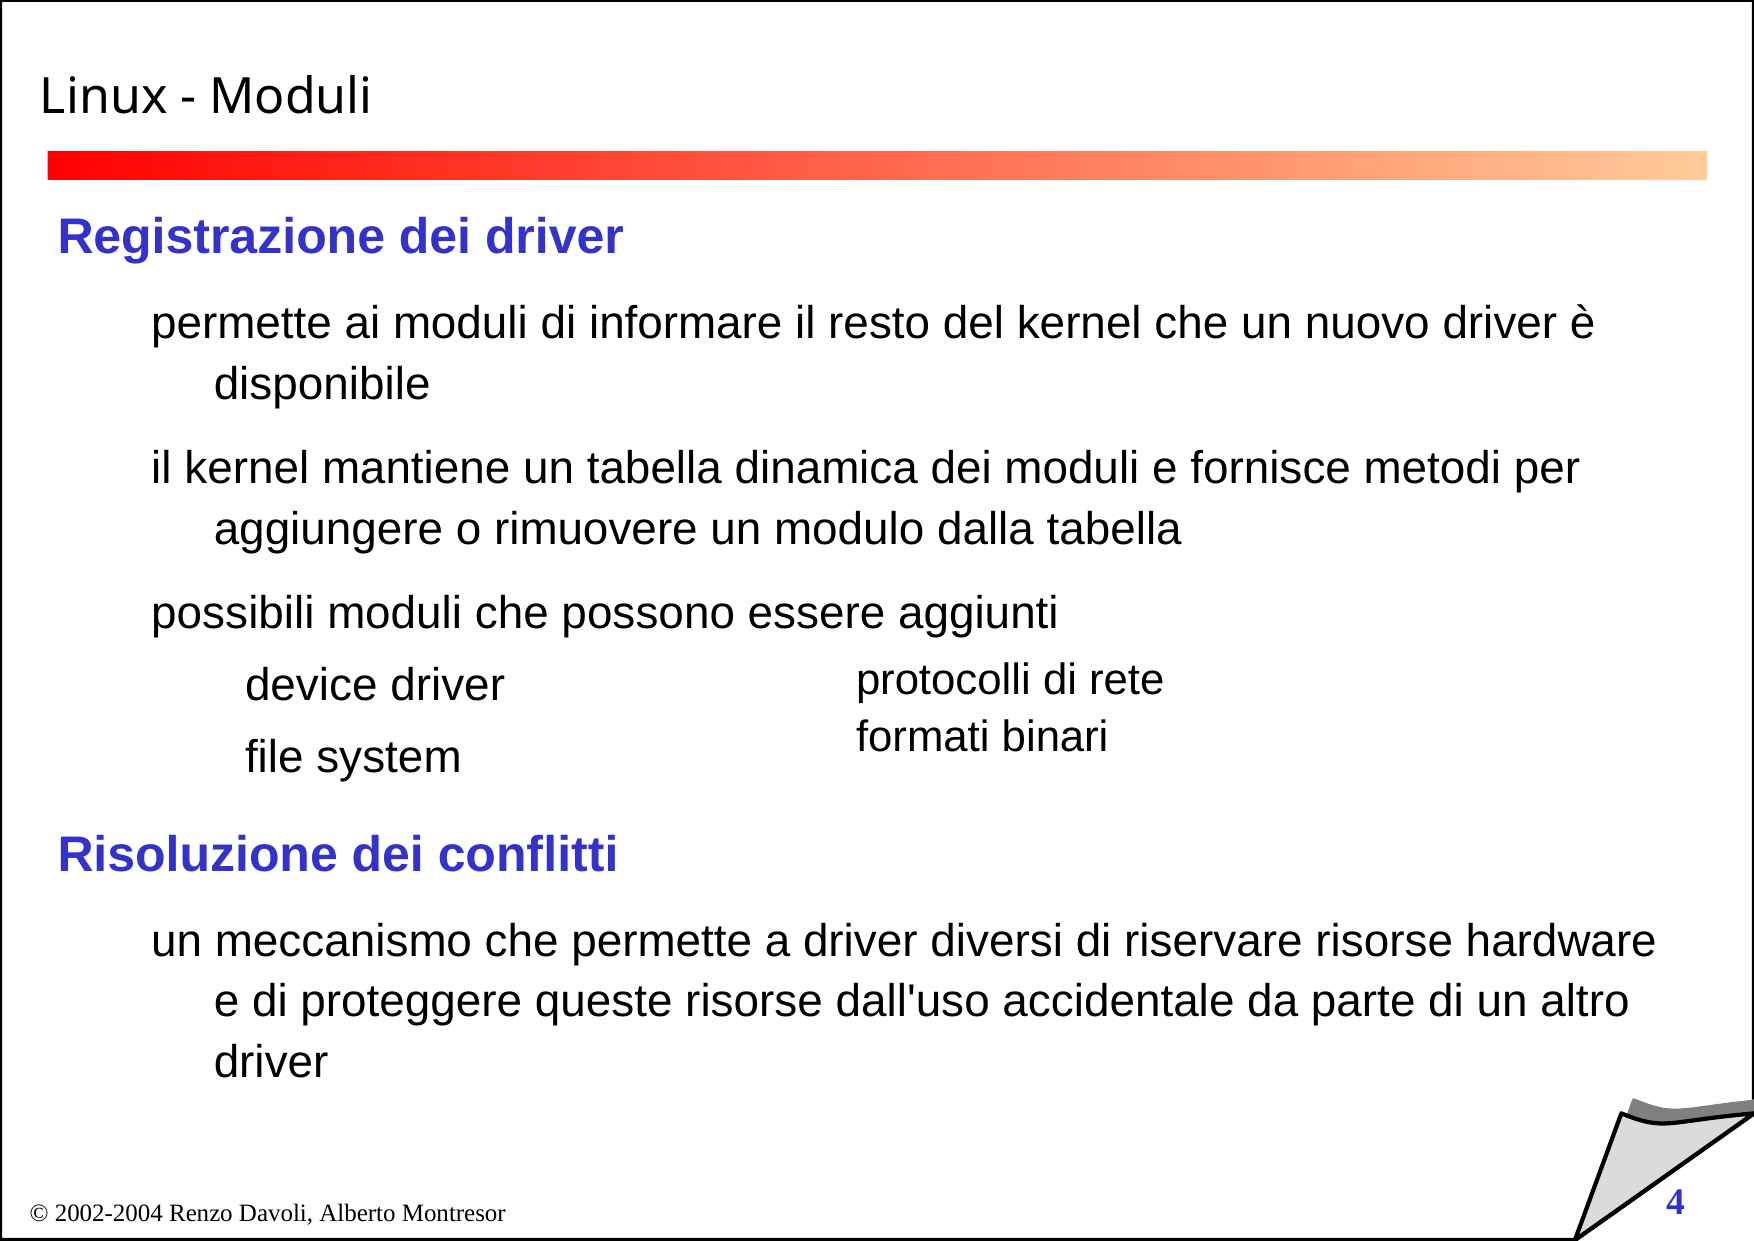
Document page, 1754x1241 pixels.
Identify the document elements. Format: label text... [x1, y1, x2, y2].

list Registrazione dei driver permette ai moduli di informare il resto del kernel che un nuovo driver è disponibile il kernel mantiene un tabella dinamica dei moduli e fornisce metodi per aggiungere o rimuovere un modulo dalla tabella possibili moduli che possono essere aggiunti device driver file system Risoluzione dei conflitti un meccanismo che permette a driver diversi di riservare risorse hardware e di proteggere queste risorse dall'uso accidentale da parte di un altro driver [57, 208, 1695, 1088]
text_box protocolli di rete formati binari [668, 645, 1398, 869]
title Linux - Moduli [40, 49, 1714, 144]
